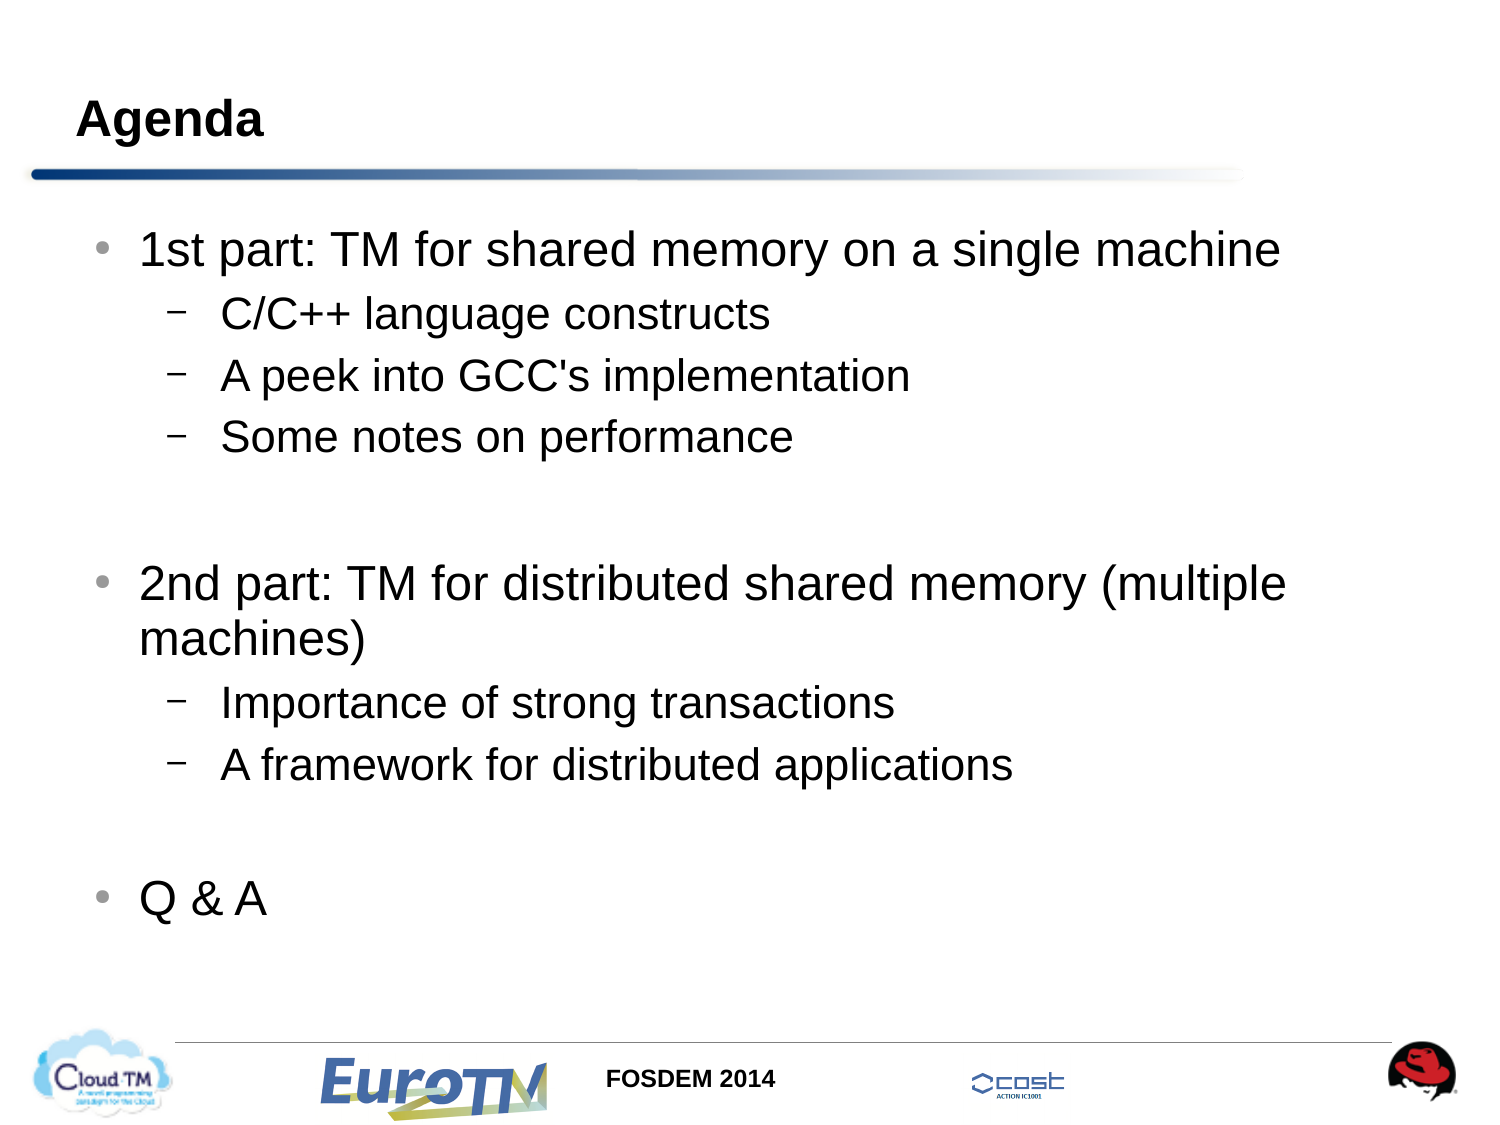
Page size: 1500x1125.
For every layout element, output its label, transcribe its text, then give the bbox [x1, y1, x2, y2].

picture [1387, 1039, 1463, 1110]
picture [315, 1053, 555, 1125]
picture [16, 160, 75, 189]
list 1st part: TM for shared memory on a single machine C/C++ language constructs A peek into GCC's implementation Some notes on performance 2nd part: TM for distributed shared memory (multiple machines) Importance of strong transactions A framework for distributed applications Q & A [78, 222, 1429, 942]
picture [29, 1025, 175, 1120]
title Agenda [75, 34, 1425, 205]
